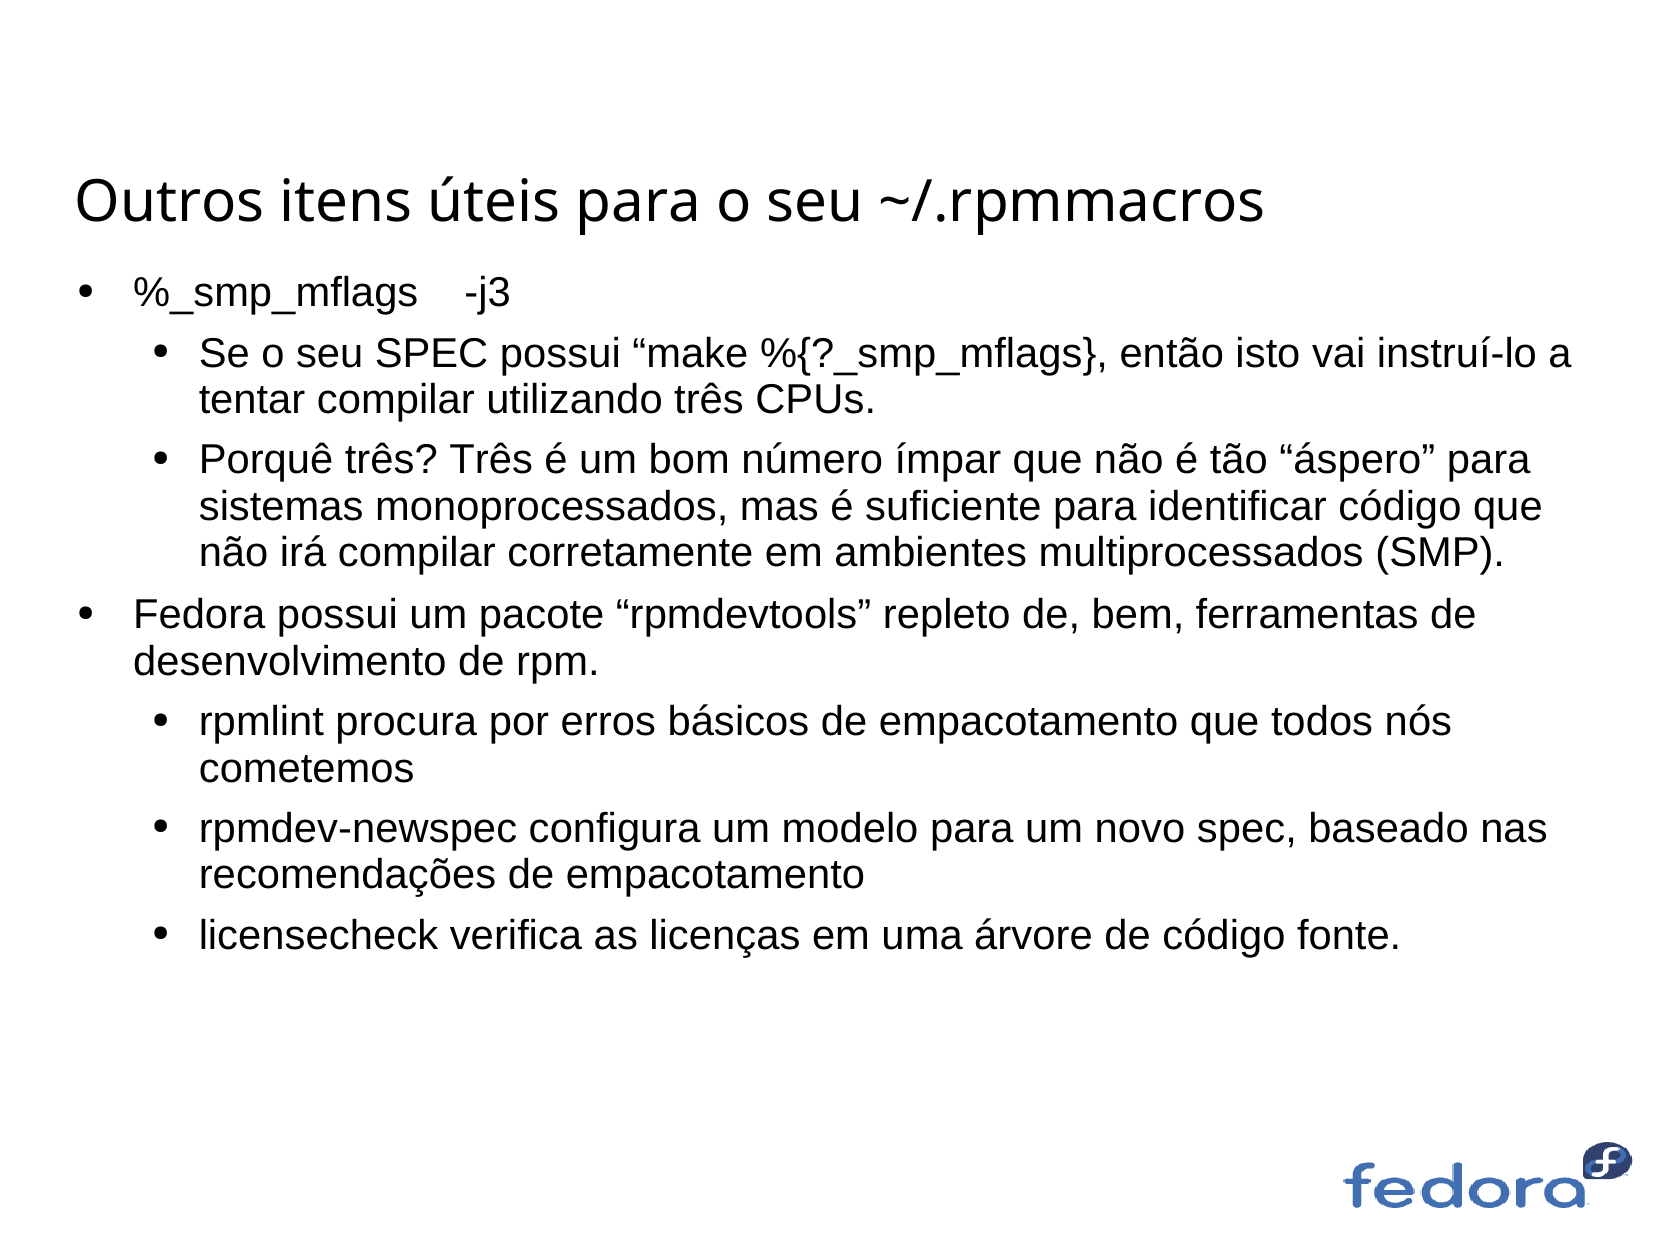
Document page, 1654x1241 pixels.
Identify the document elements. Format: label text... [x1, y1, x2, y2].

list %_smp_mflags -j3 Se o seu SPEC possui “make %{?_smp_mflags}, então isto vai instruí-lo a tentar compilar utilizando três CPUs. Porquê três? Três é um bom número ímpar que não é tão “áspero” para sistemas monoprocessados, mas é suficiente para identificar código que não irá compilar corretamente em ambientes multiprocessados (SMP). Fedora possui um pacote “rpmdevtools” repleto de, bem, ferramentas de desenvolvimento de rpm. rpmlint procura por erros básicos de empacotamento que todos nós cometemos rpmdev-newspec configura um modelo para um novo spec, baseado nas recomendações de empacotamento licensecheck verifica as licenças em uma árvore de código fonte. [77, 269, 1598, 1178]
title Outros itens úteis para o seu ~/.rpmmacros [74, 140, 1506, 259]
picture [1332, 1124, 1651, 1227]
